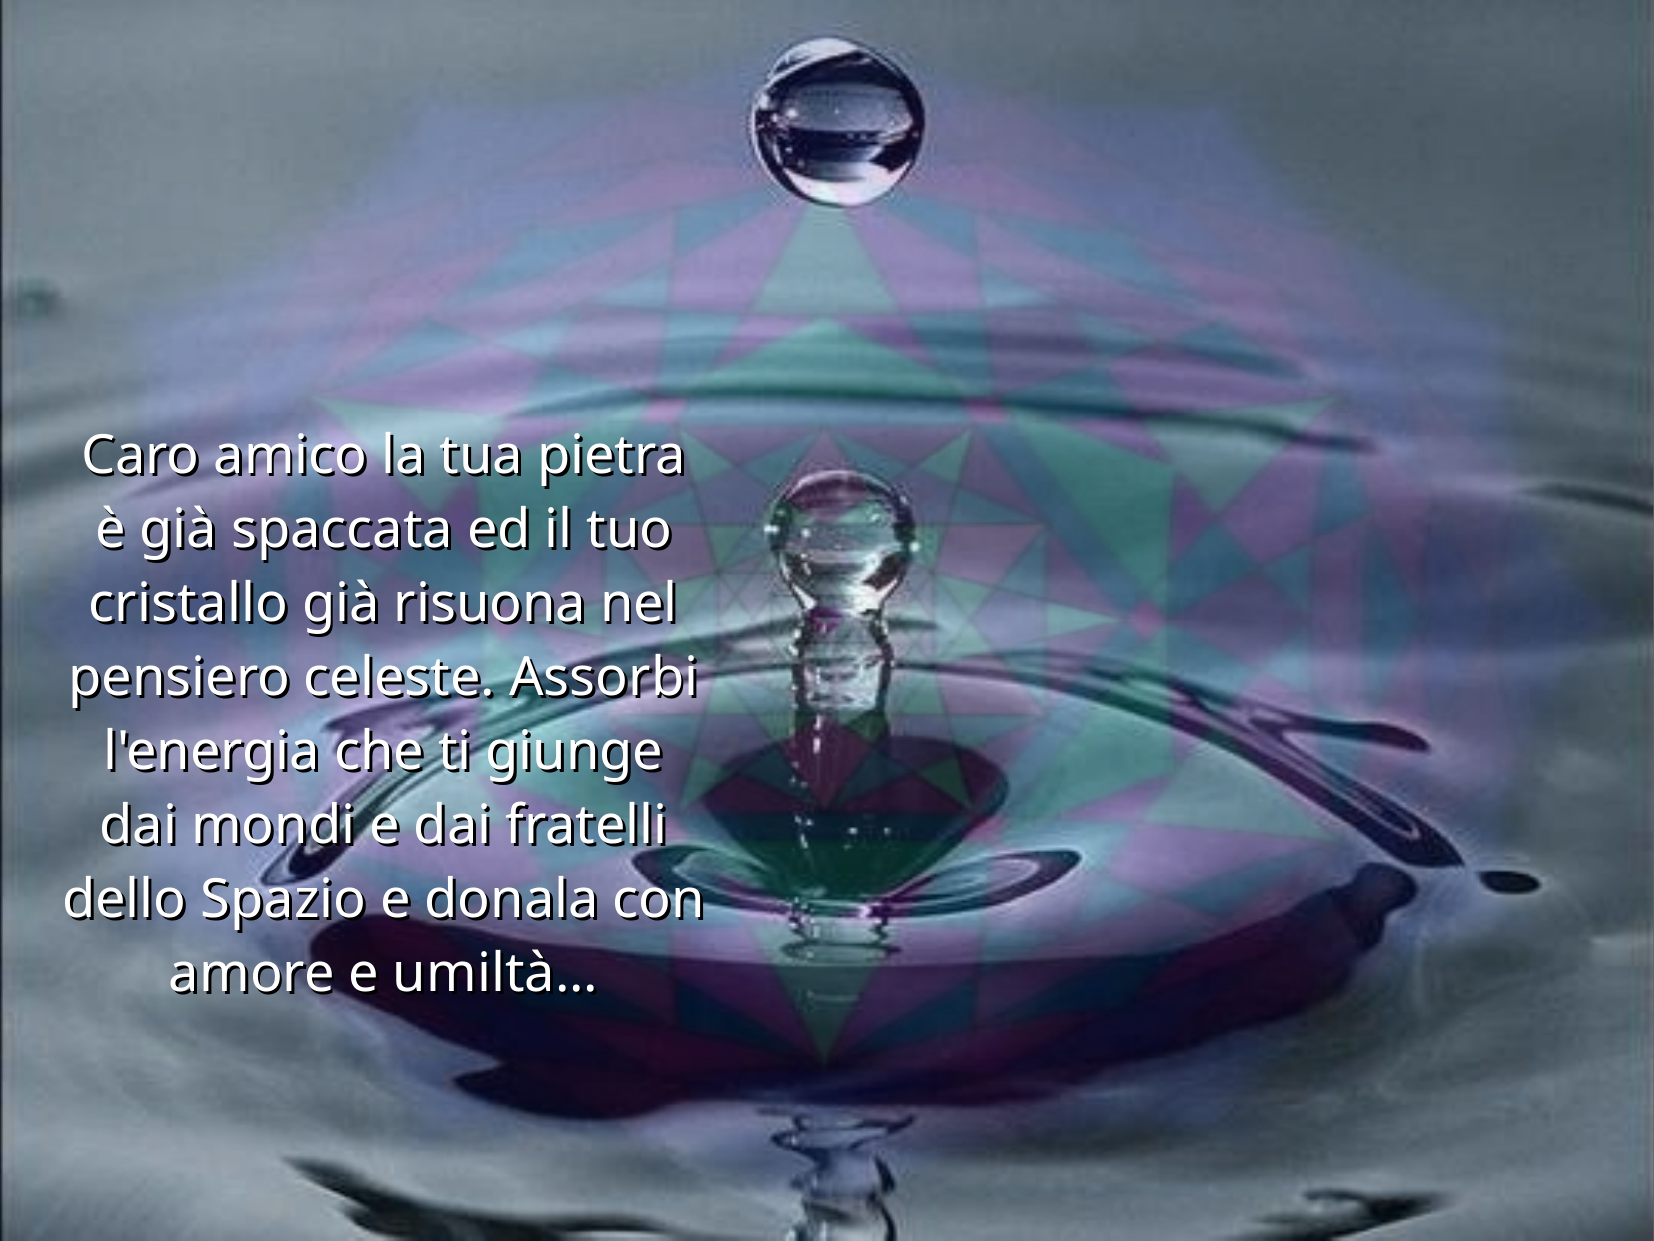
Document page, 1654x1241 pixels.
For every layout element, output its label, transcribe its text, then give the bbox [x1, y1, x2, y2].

picture [0, 0, 1654, 1241]
title Caro amico la tua pietra è già spaccata ed il tuo cristallo già risuona nel pensiero celeste. Assorbi l'energia che ti giunge dai mondi e dai fratelli dello Spazio e donala con amore e umiltà... [59, 360, 709, 1063]
